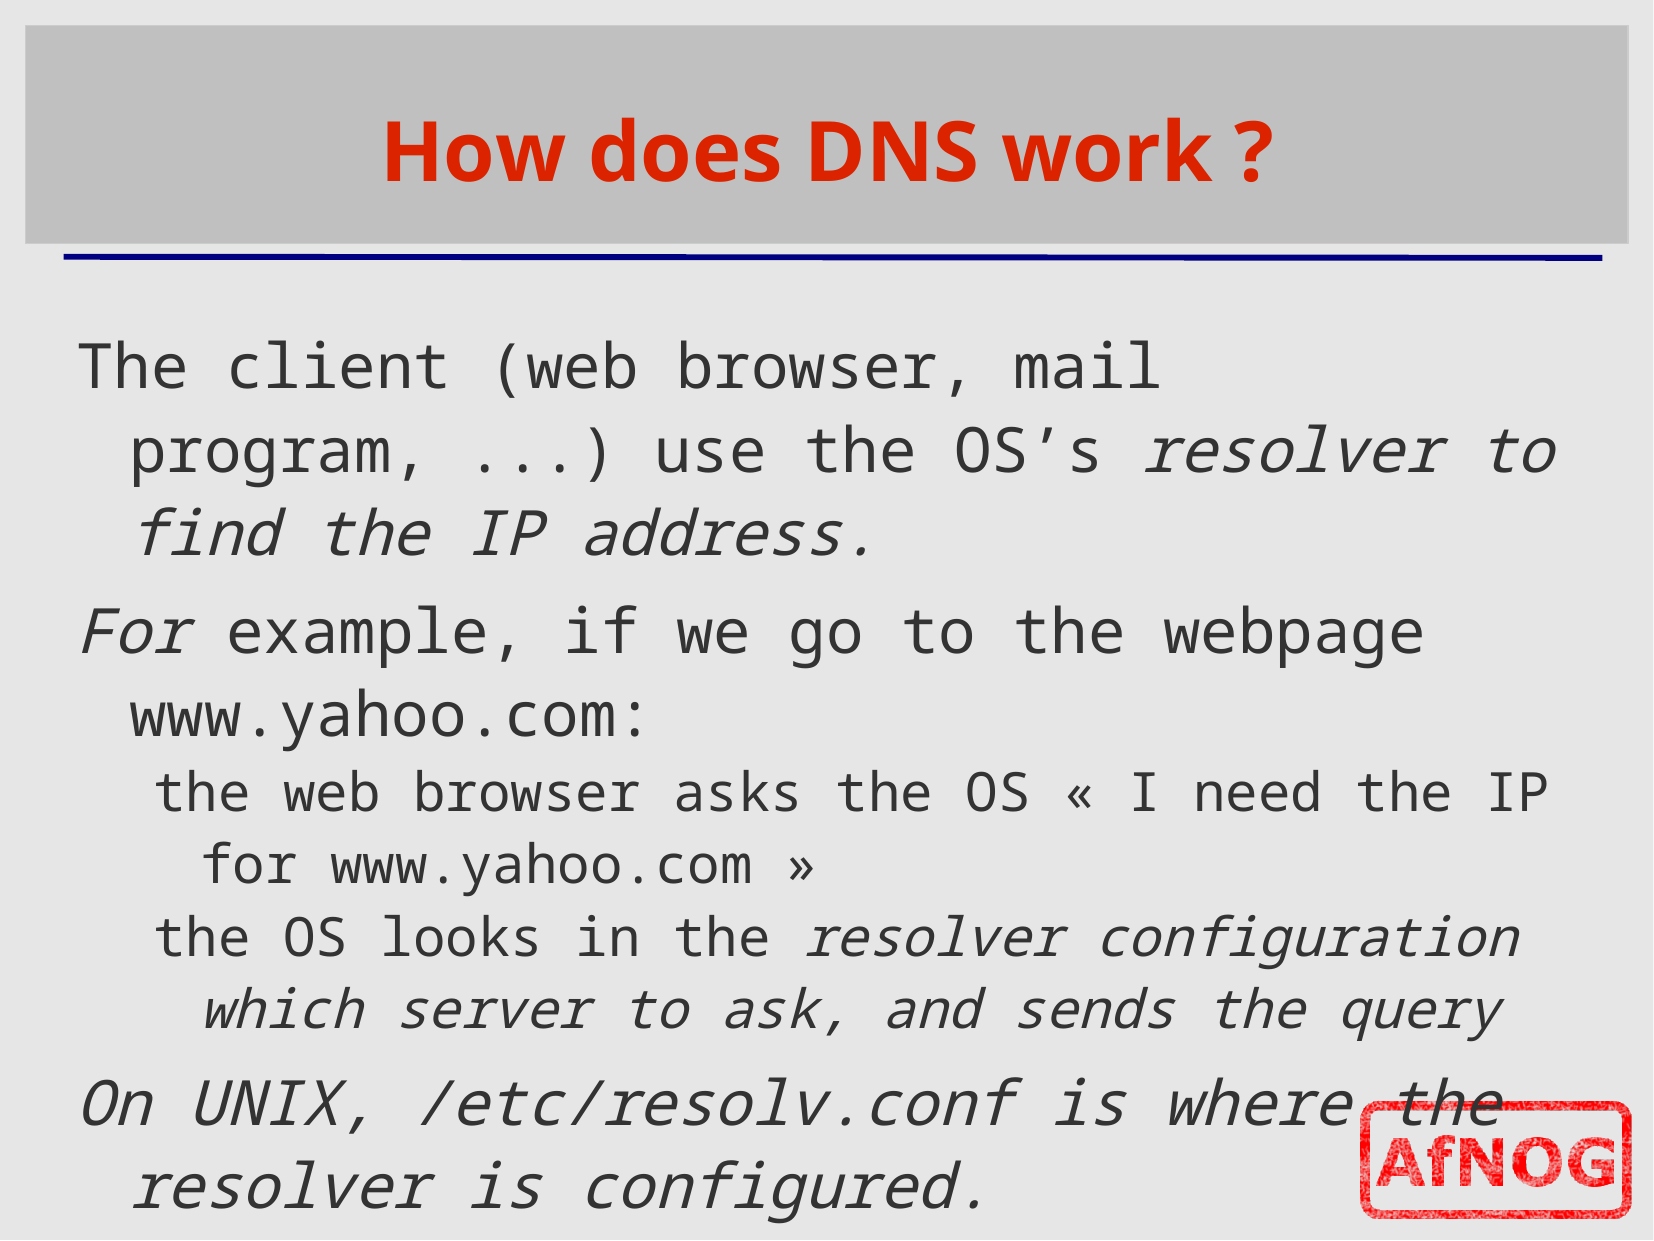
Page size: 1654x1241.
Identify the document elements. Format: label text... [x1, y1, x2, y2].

picture [1360, 1100, 1632, 1219]
list The client (web browser, mail program, ...) use the OS’s resolver to find the IP address. For example, if we go to the webpage www.yahoo.com: the web browser asks the OS « I need the IP for www.yahoo.com » the OS looks in the resolver configuration which server to ask, and sends the query On UNIX, /etc/resolv.conf is where the resolver is configured. [59, 322, 1595, 1132]
title How does DNS work ? [121, 46, 1534, 254]
